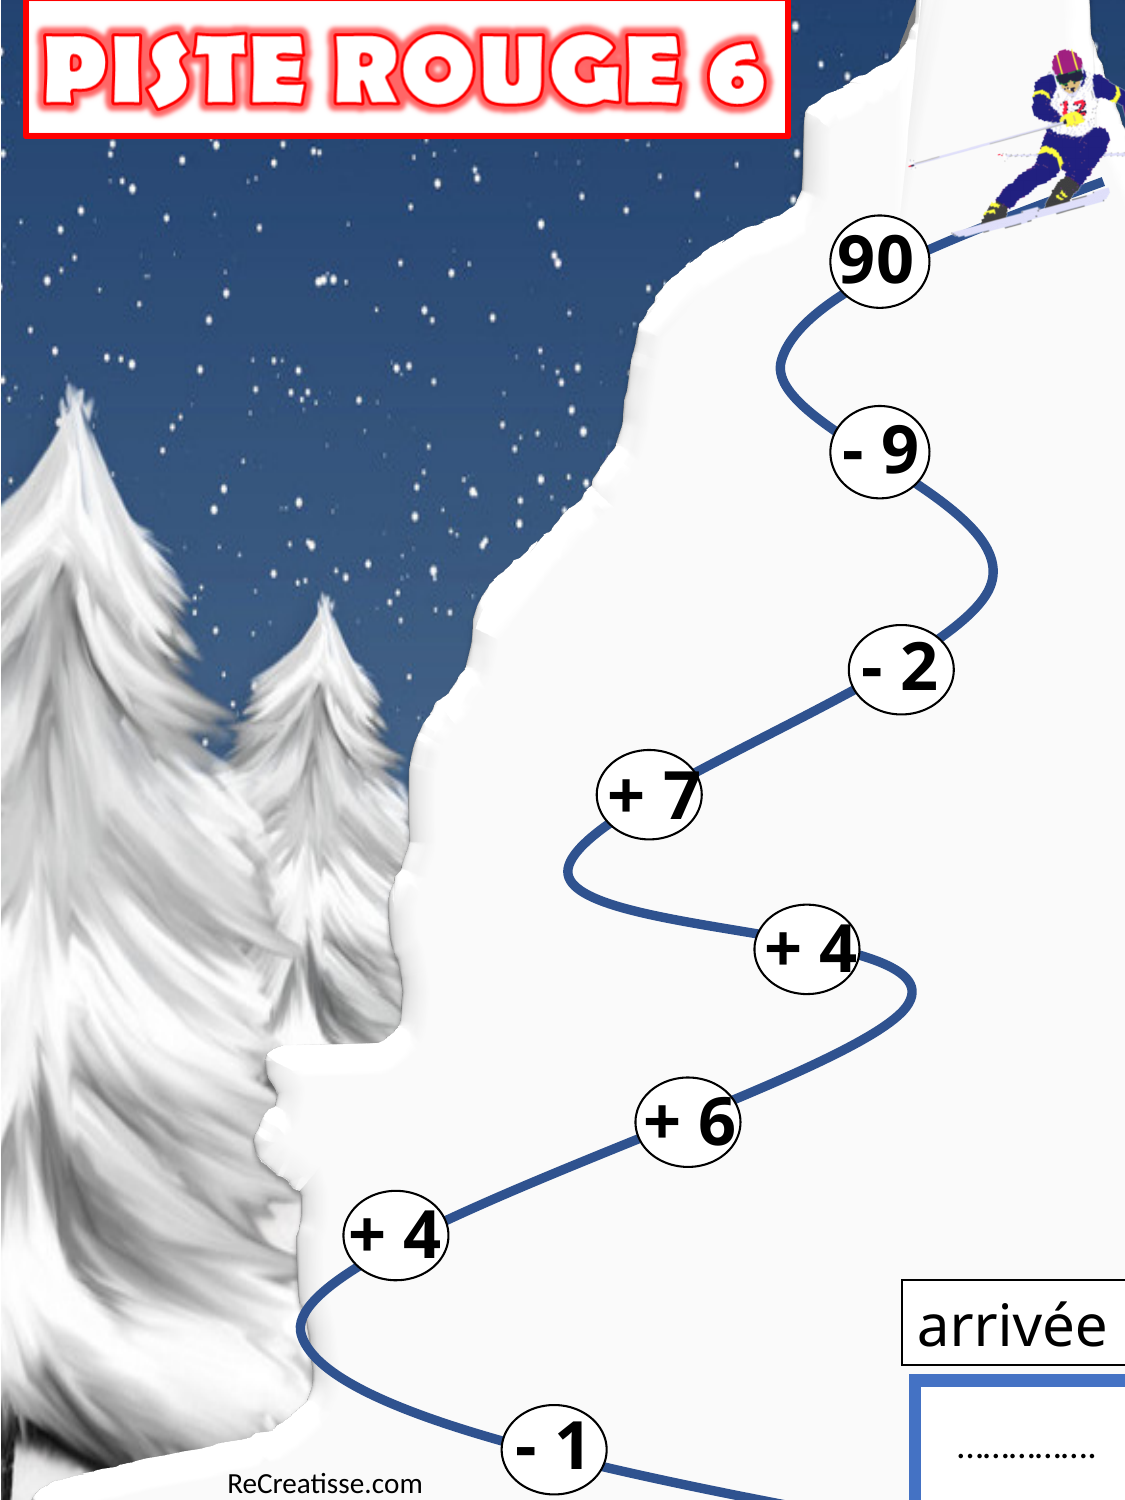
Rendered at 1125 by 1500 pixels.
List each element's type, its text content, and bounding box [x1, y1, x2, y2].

text_box + 4 [333, 1184, 481, 1279]
text_box + 4 [749, 898, 897, 993]
text_box [534, 1491, 575, 1495]
text_box ……………. [915, 1380, 1125, 1500]
text_box + 6 [628, 1071, 776, 1166]
text_box + 7 [593, 745, 740, 840]
text_box 90 [823, 209, 955, 304]
text_box [858, 494, 901, 499]
text_box - 1 [501, 1396, 648, 1491]
text_box arrivée [902, 1280, 1125, 1365]
text_box - 9 [828, 399, 975, 494]
text_box - 2 [847, 617, 994, 712]
picture [1, 0, 1125, 1500]
text_box ReCreatisse.com [213, 1456, 438, 1500]
text_box [860, 304, 900, 308]
